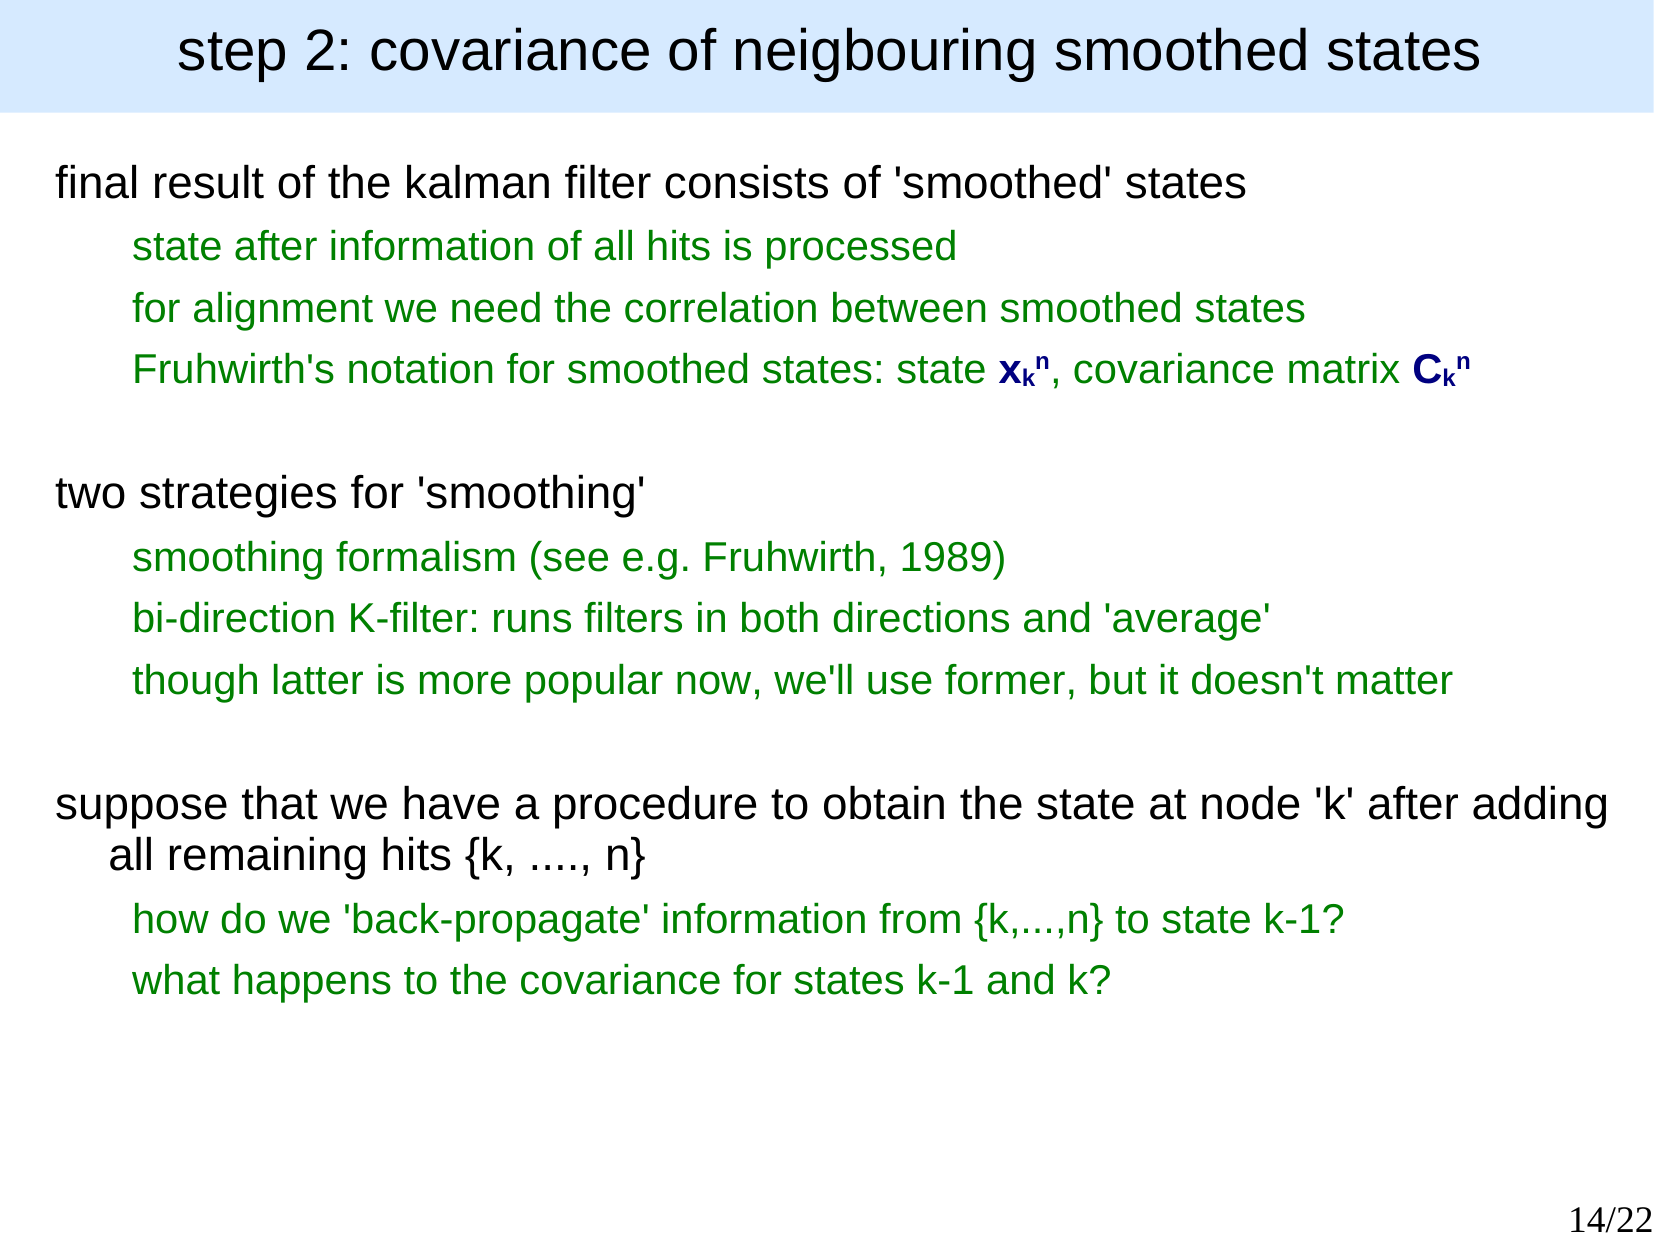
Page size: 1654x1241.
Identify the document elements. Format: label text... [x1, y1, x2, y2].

title step 2: covariance of neigbouring smoothed states [86, 0, 1576, 101]
list final result of the kalman filter consists of 'smoothed' states state after information of all hits is processed for alignment we need the correlation between smoothed states Fruhwirth's notation for smoothed states: state xkn, covariance matrix Ckn two strategies for 'smoothing' smoothing formalism (see e.g. Fruhwirth, 1989) bi-direction K-filter: runs filters in both directions and 'average' though latter is more popular now, we'll use former, but it doesn't matter suppose that we have a procedure to obtain the state at node 'k' after adding all remaining hits {k, ...., n} how do we 'back-propagate' information from {k,...,n} to state k-1? what happens to the covariance for states k-1 and k? [37, 156, 1613, 1208]
